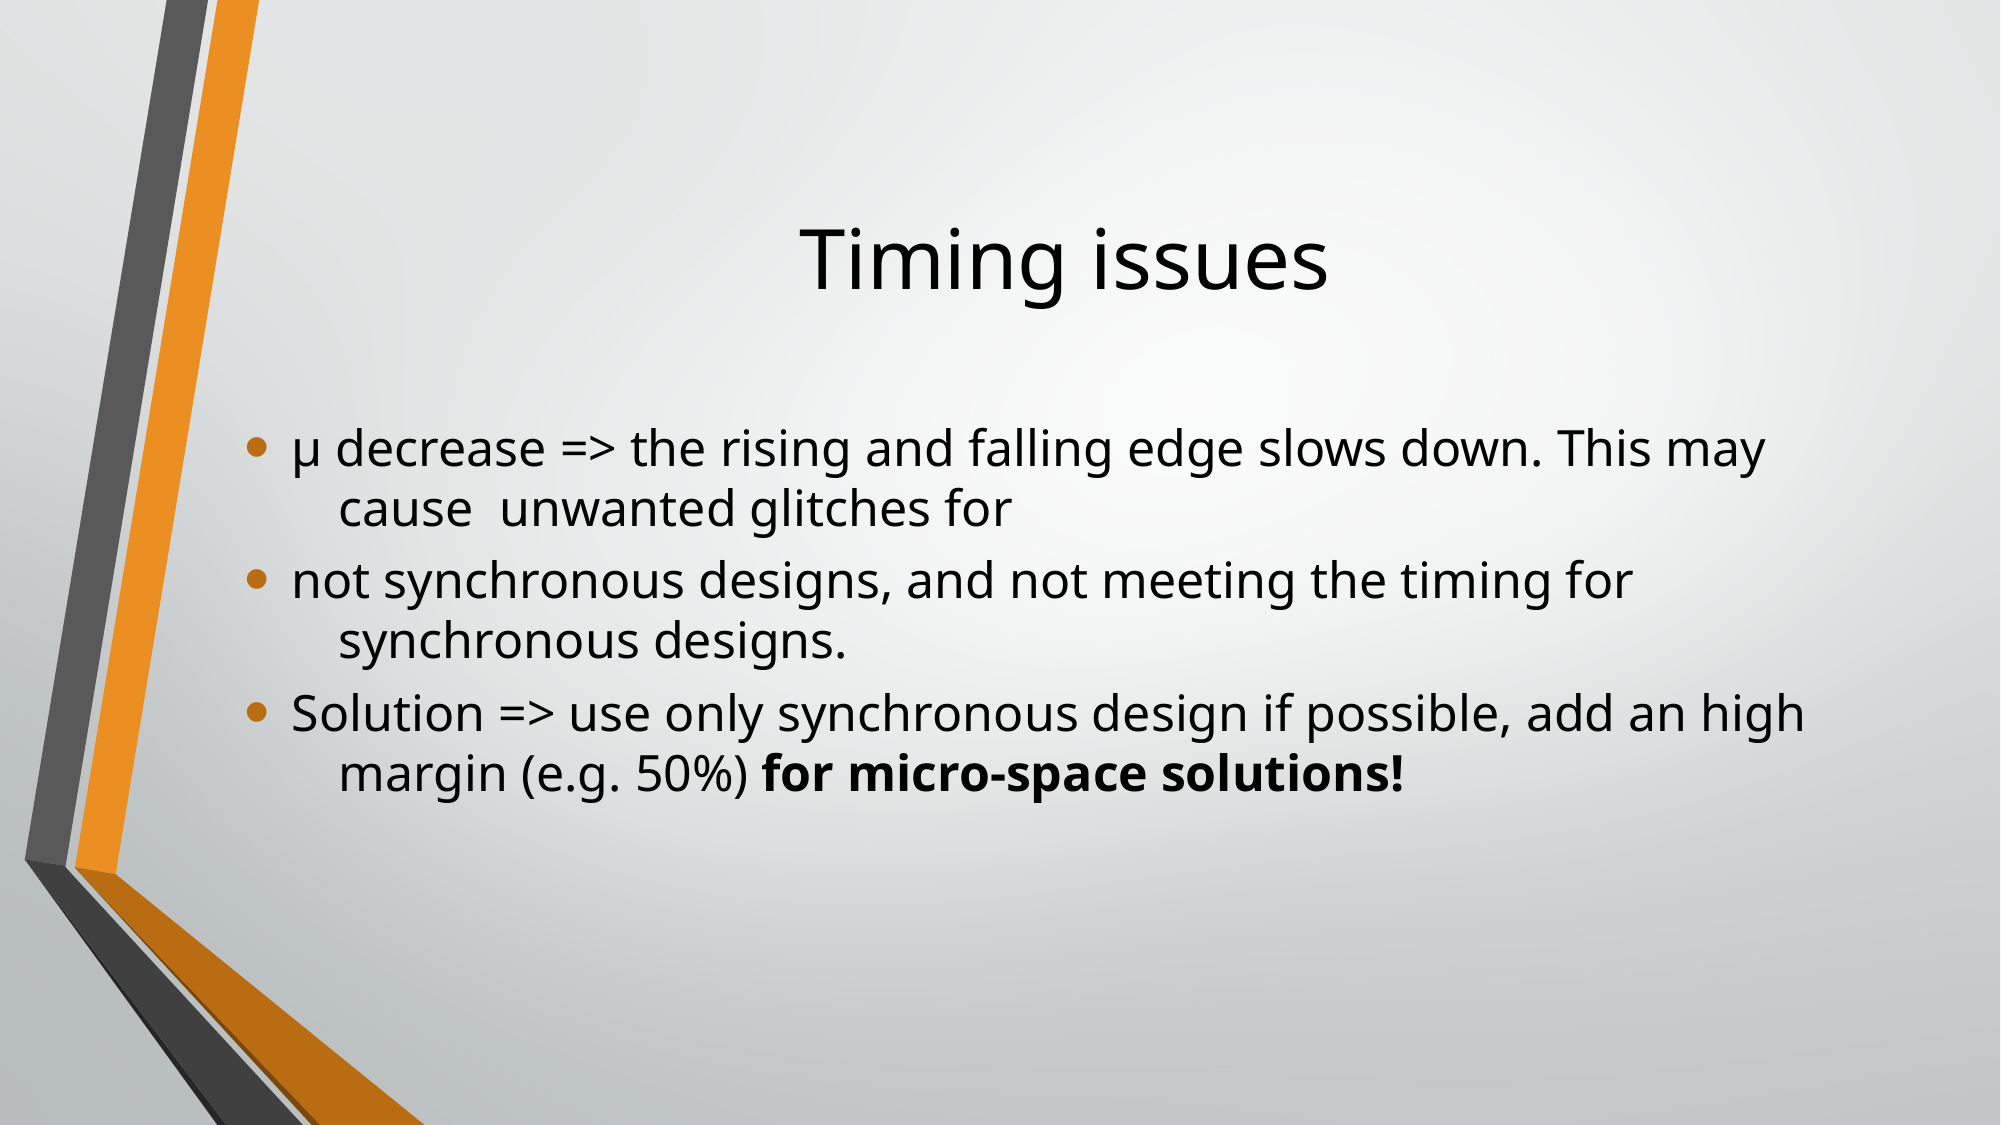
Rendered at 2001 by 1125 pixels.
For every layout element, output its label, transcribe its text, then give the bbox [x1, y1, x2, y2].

title Timing issues [243, 112, 1887, 400]
list μ decrease => the rising and falling edge slows down. This may cause unwanted glitches for not synchronous designs, and not meeting the timing for synchronous designs. Solution => use only synchronous design if possible, add an high margin (e.g. 50%) for micro-space solutions! [229, 256, 1874, 961]
